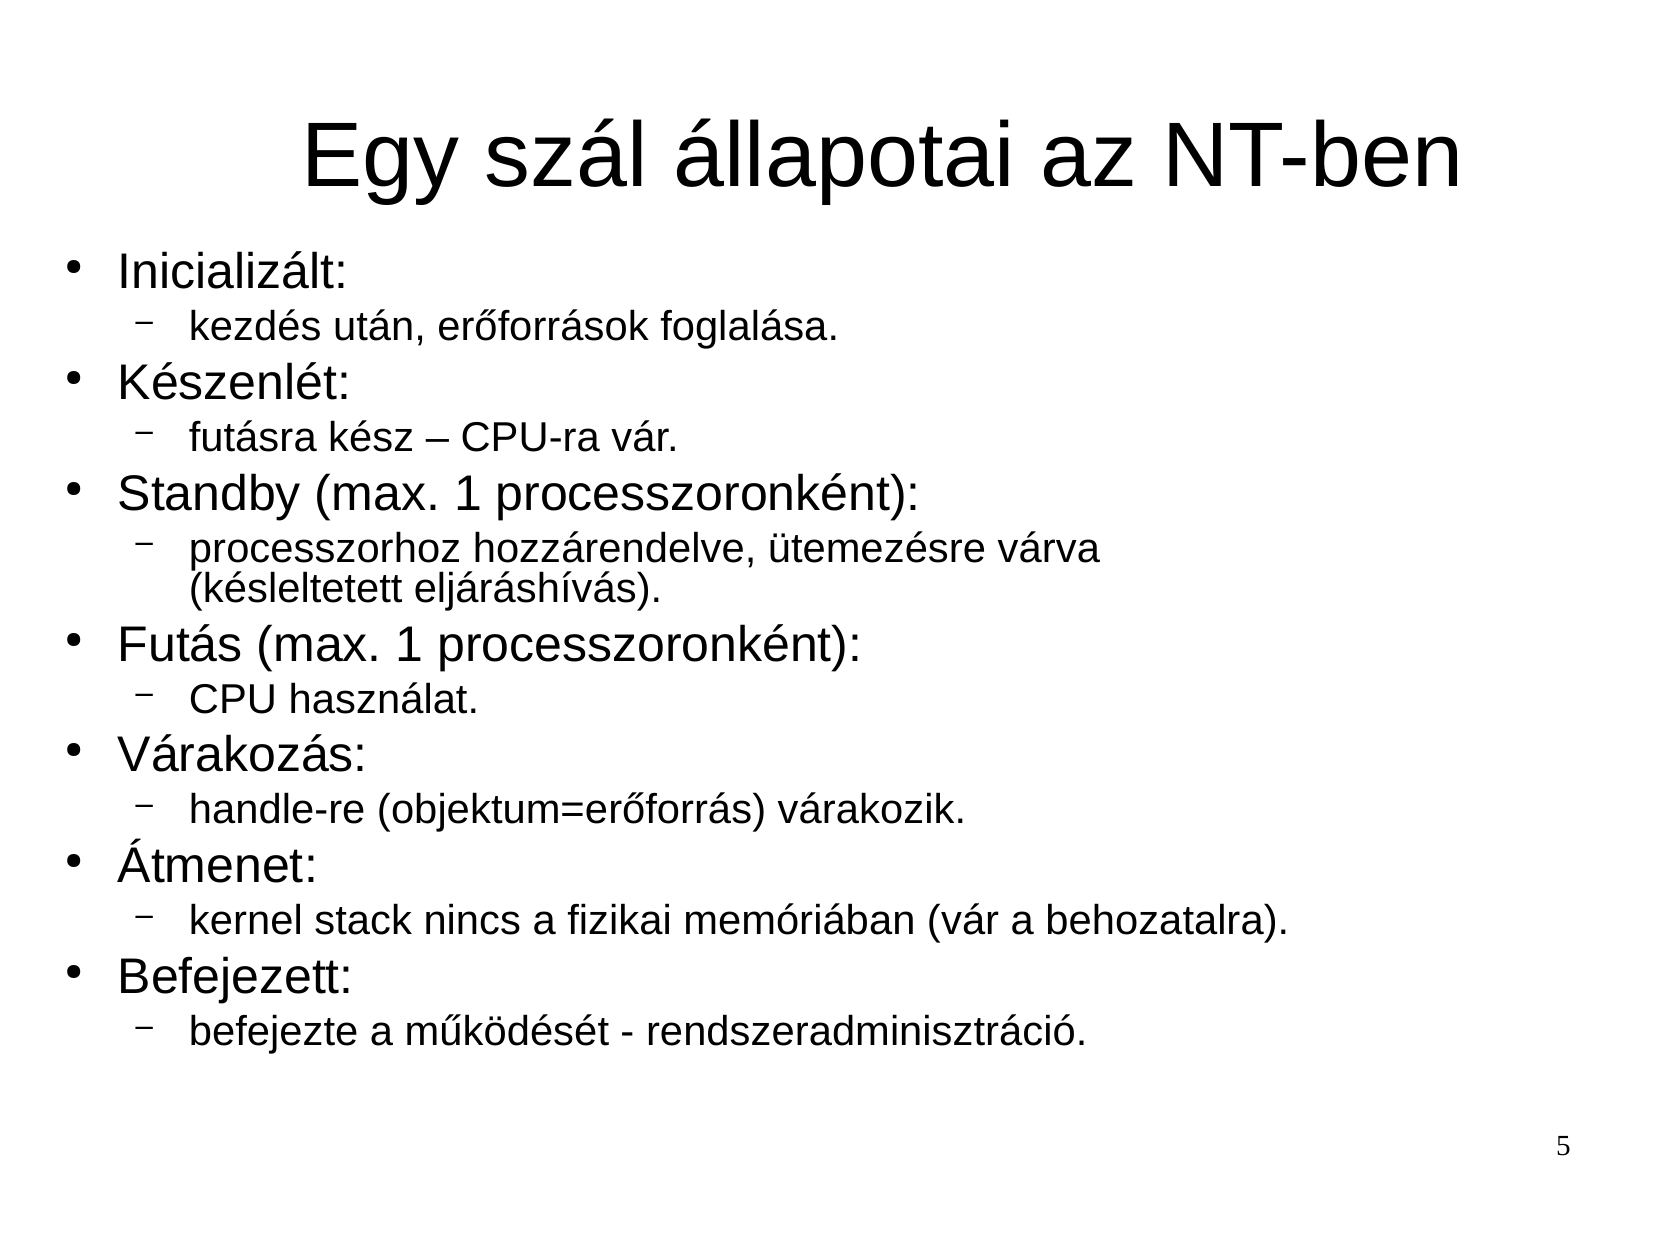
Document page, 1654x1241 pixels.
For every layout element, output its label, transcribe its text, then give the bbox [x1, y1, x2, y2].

title Egy szál állapotai az NT-ben [162, 46, 1569, 242]
list Inicializált: kezdés után, erőforrások foglalása. Készenlét: futásra kész – CPU-ra vár. Standby (max. 1 processzoronként): processzorhoz hozzárendelve, ütemezésre várva (késleltetett eljáráshívás). Futás (max. 1 processzoronként): CPU használat. Várakozás: handle-re (objektum=erőforrás) várakozik. Átmenet: kernel stack nincs a fizikai memóriában (vár a behozatalra). Befejezett: befejezte a működését - rendszeradminisztráció. [32, 242, 1622, 1167]
